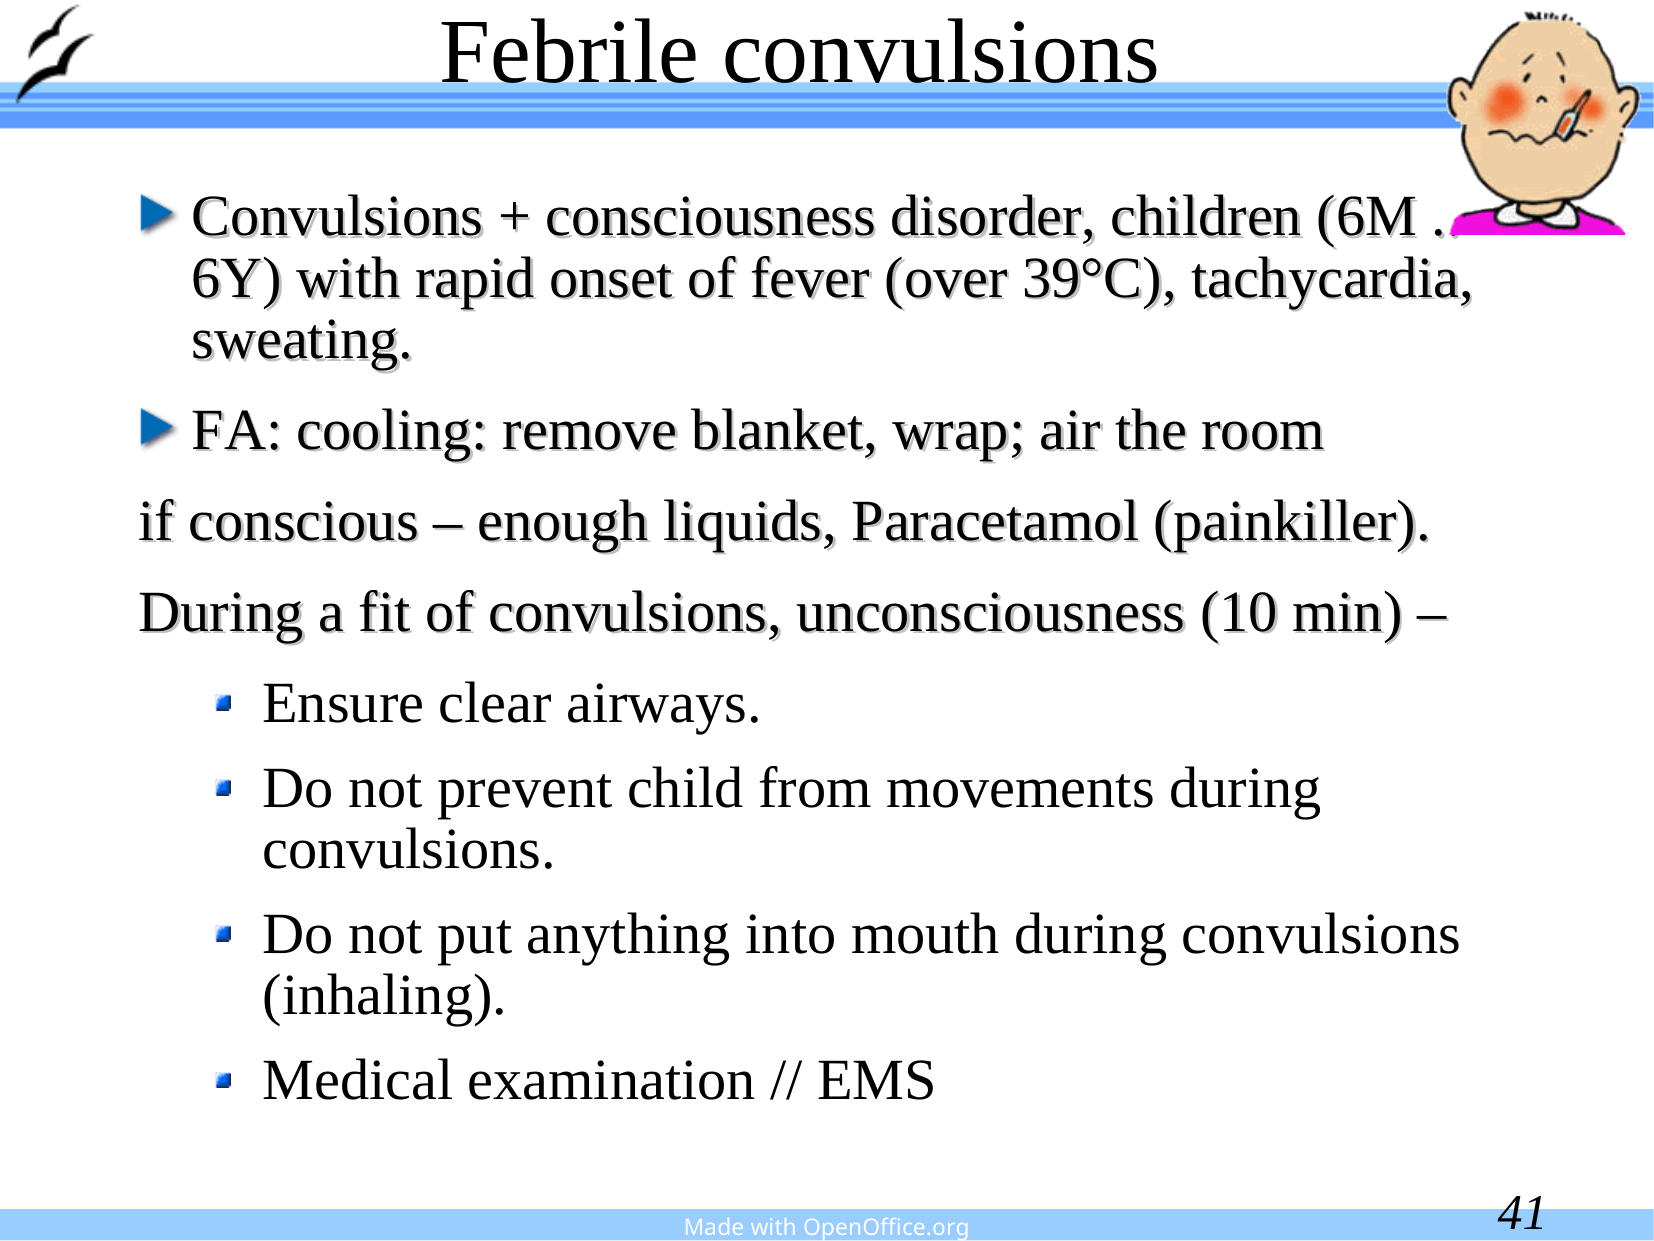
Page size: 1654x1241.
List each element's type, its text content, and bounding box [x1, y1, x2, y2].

list Convulsions + consciousness disorder, children (6M .. 6Y) with rapid onset of fever (over 39°C), tachycardia, sweating. FA: cooling: remove blanket, wrap; air the room if conscious – enough liquids, Paracetamol (painkiller). During a fit of convulsions, unconsciousness (10 min) – Ensure clear airways. Do not prevent child from movements during convulsions. Do not put anything into mouth during convulsions (inhaling). Medical examination // EMS [120, 186, 1534, 1195]
picture [0, 0, 1654, 235]
title Febrile convulsions [94, 0, 1431, 107]
